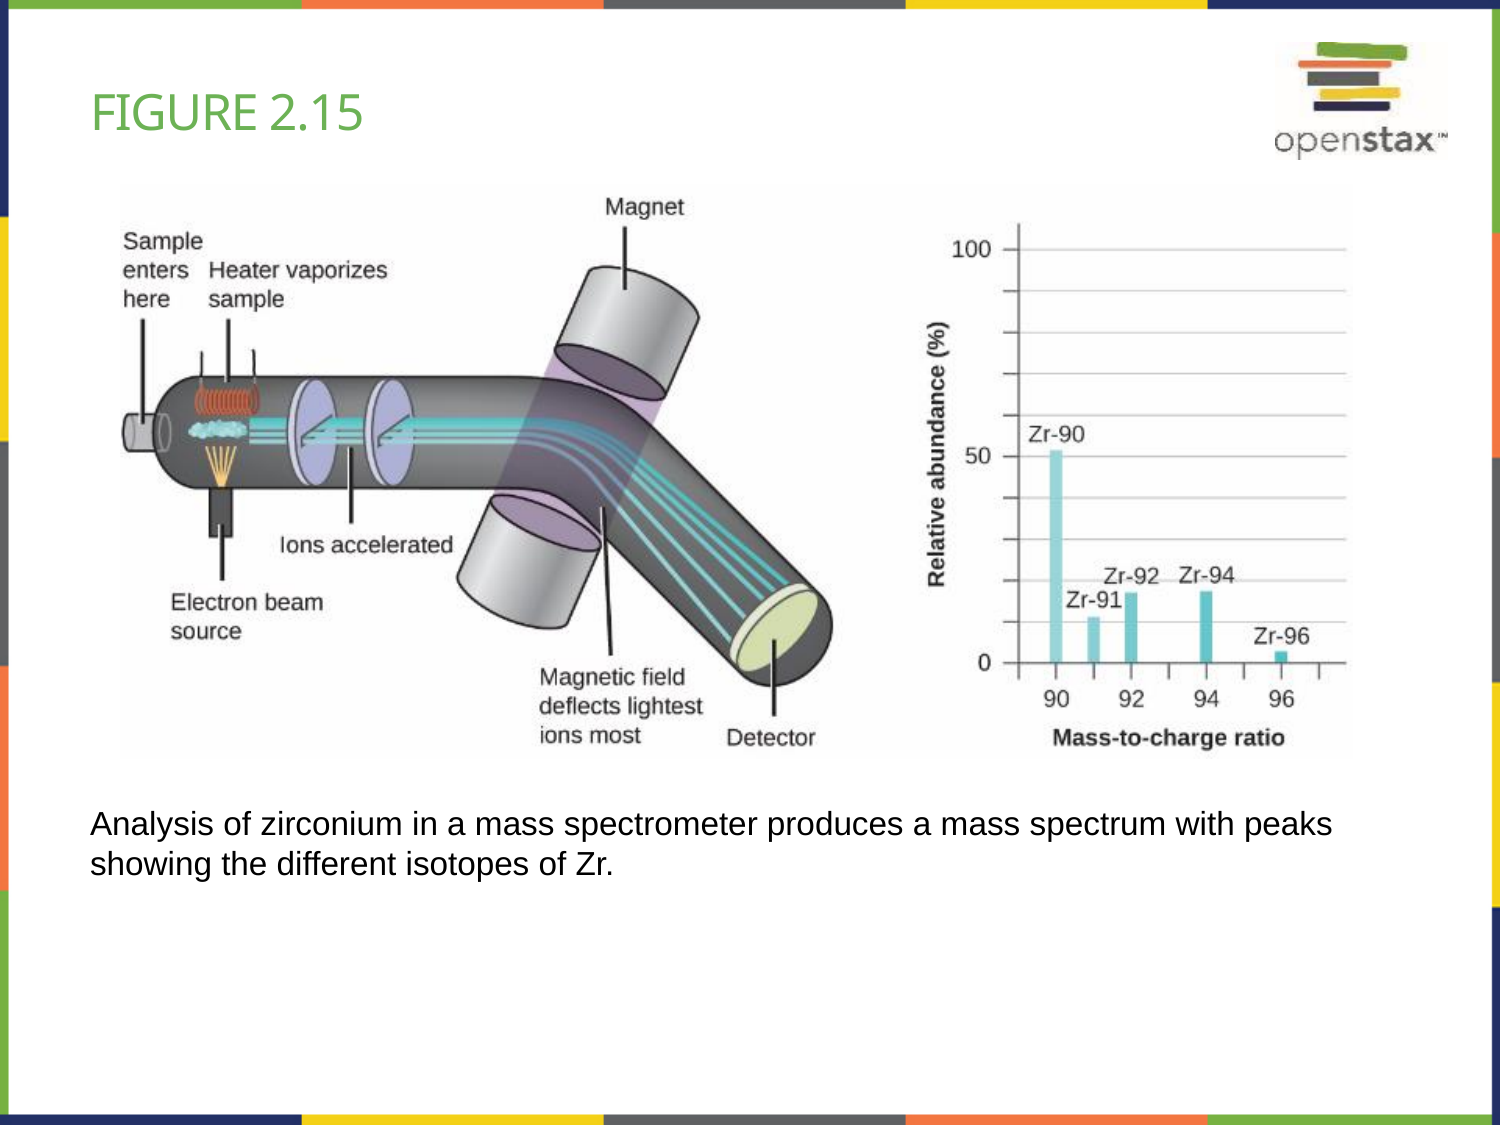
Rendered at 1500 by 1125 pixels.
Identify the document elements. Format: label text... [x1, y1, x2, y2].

list Analysis of zirconium in a mass spectrometer produces a mass spectrum with peaks showing the different isotopes of Zr. [75, 794, 1398, 986]
title Figure 2.15 [75, 39, 1398, 148]
picture [0, 0, 1500, 1125]
